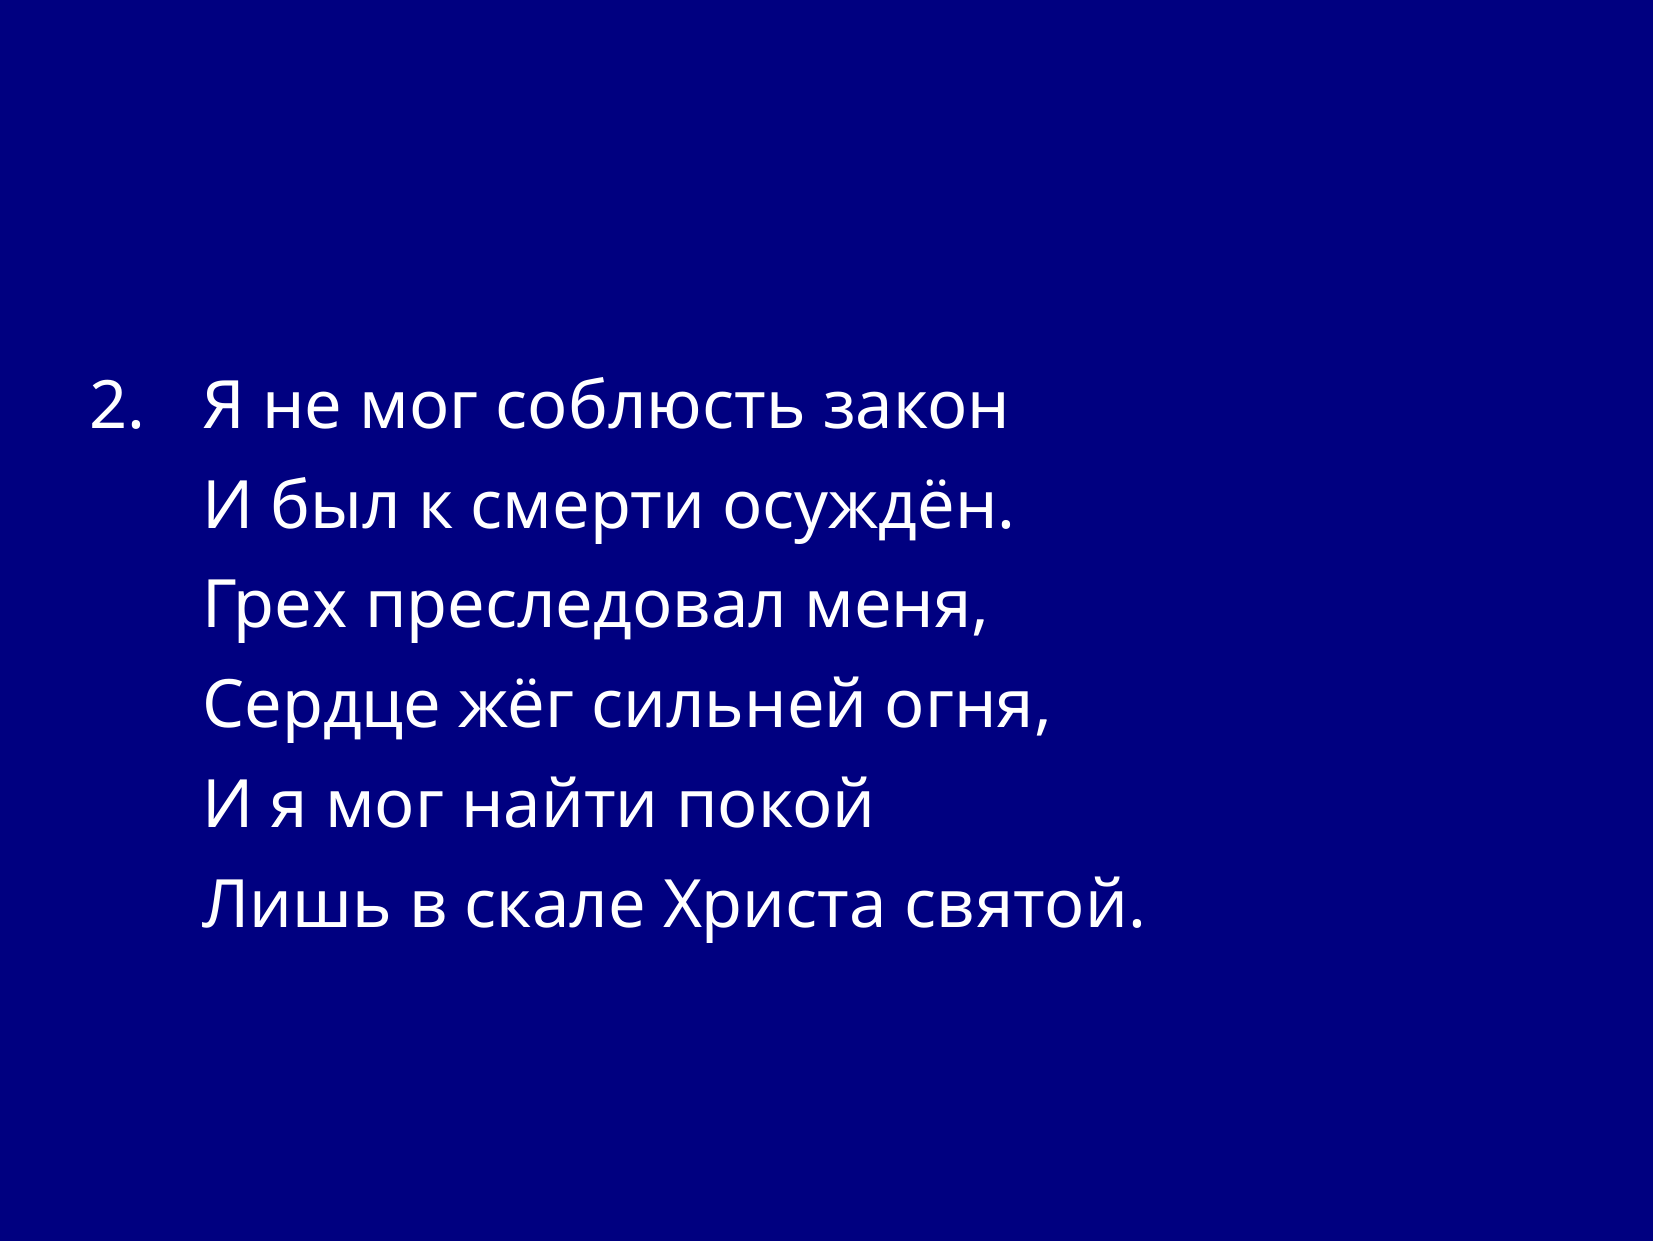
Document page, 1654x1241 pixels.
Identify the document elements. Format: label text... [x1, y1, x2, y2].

text_box 2. Я не мог соблюсть закон И был к смерти осуждён. Грех преследовал меня, Сердце жёг сильней огня, И я мог найти покой Лишь в скале Христа святой. [75, 150, 1576, 1163]
